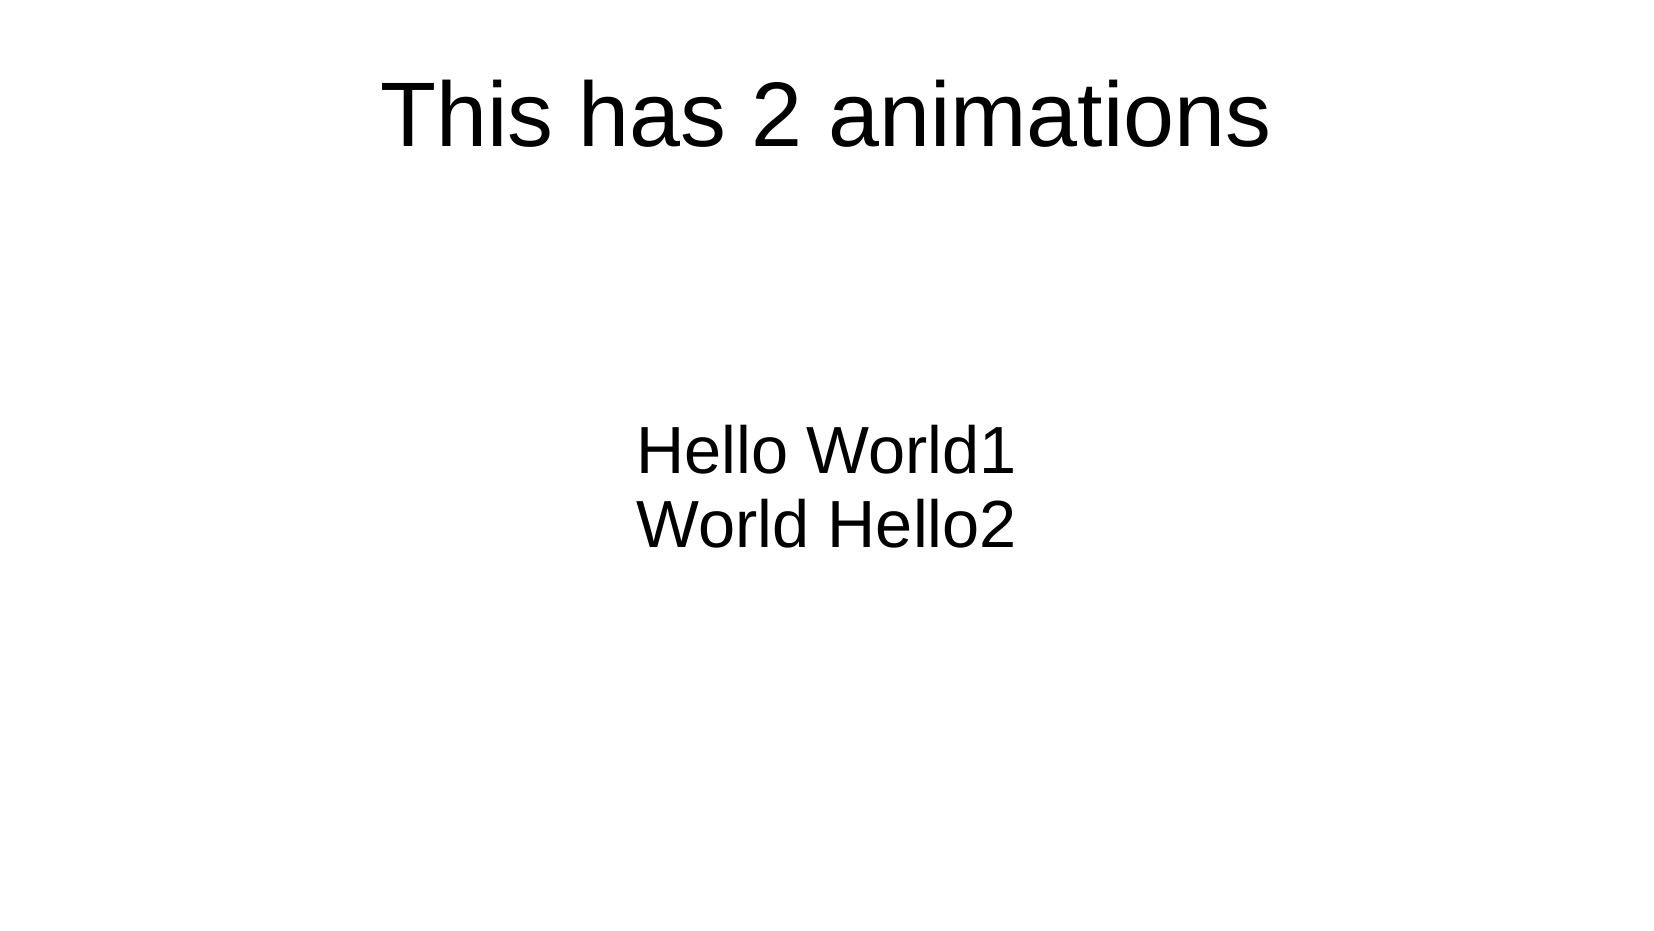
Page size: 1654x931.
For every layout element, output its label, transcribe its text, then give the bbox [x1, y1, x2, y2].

title This has 2 animations [82, 37, 1571, 193]
subtitle Hello World1 World Hello2 [82, 217, 1571, 758]
